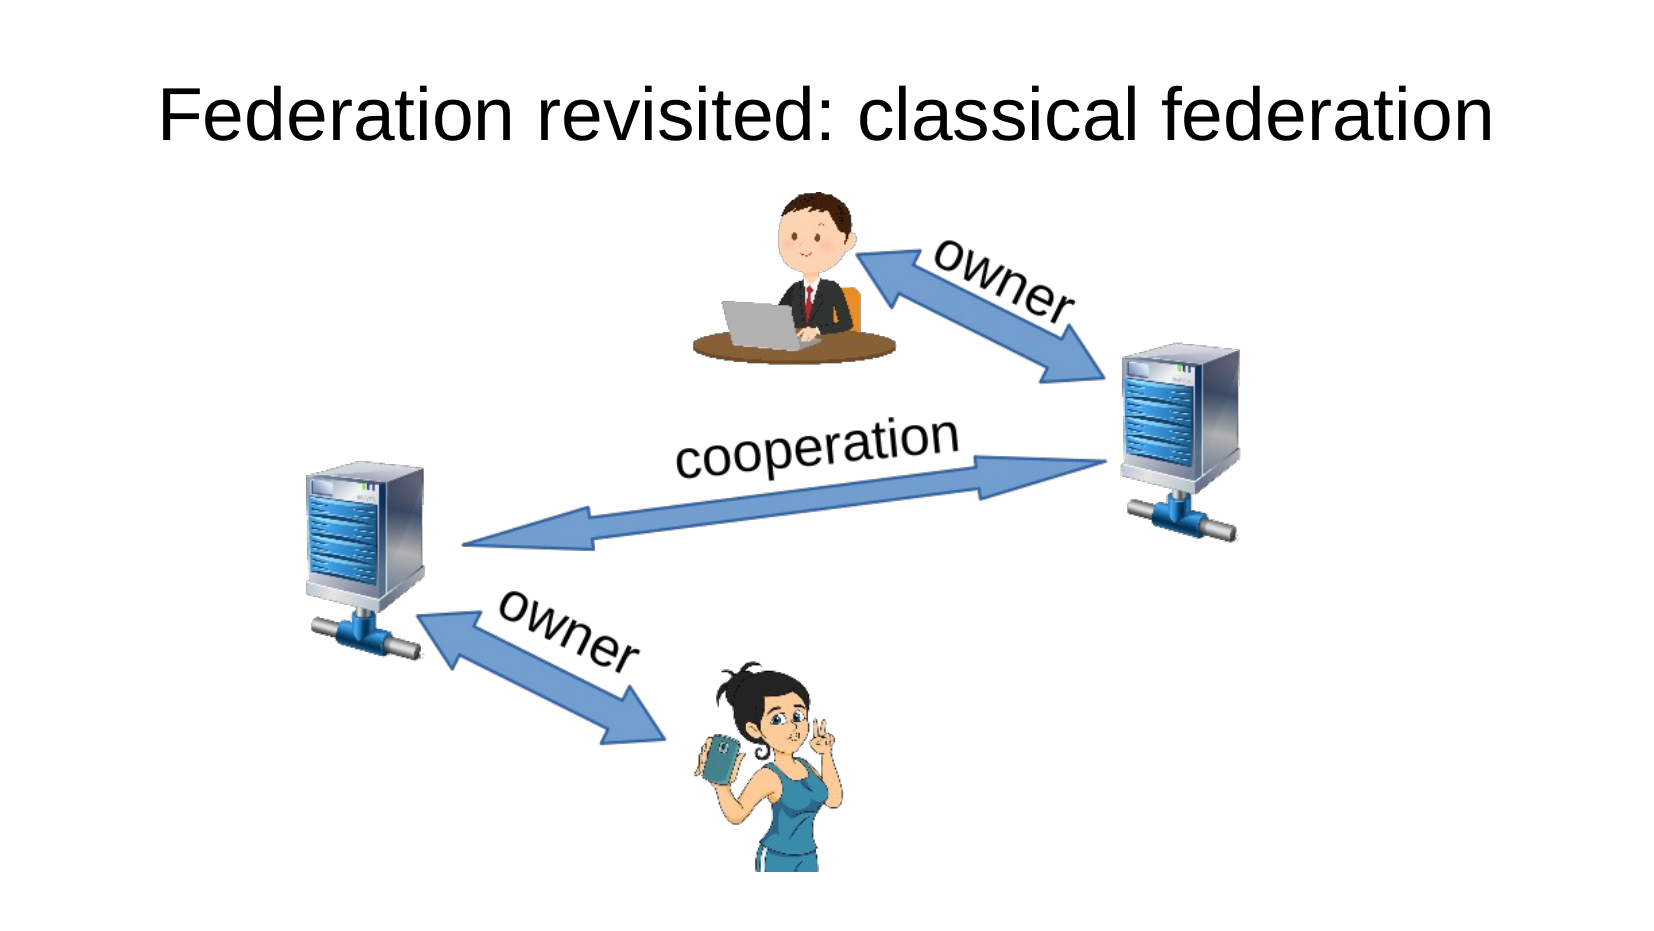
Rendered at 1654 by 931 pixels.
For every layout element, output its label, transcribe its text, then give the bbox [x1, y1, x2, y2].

picture [305, 192, 1241, 872]
title Federation revisited: classical federation [82, 37, 1571, 193]
